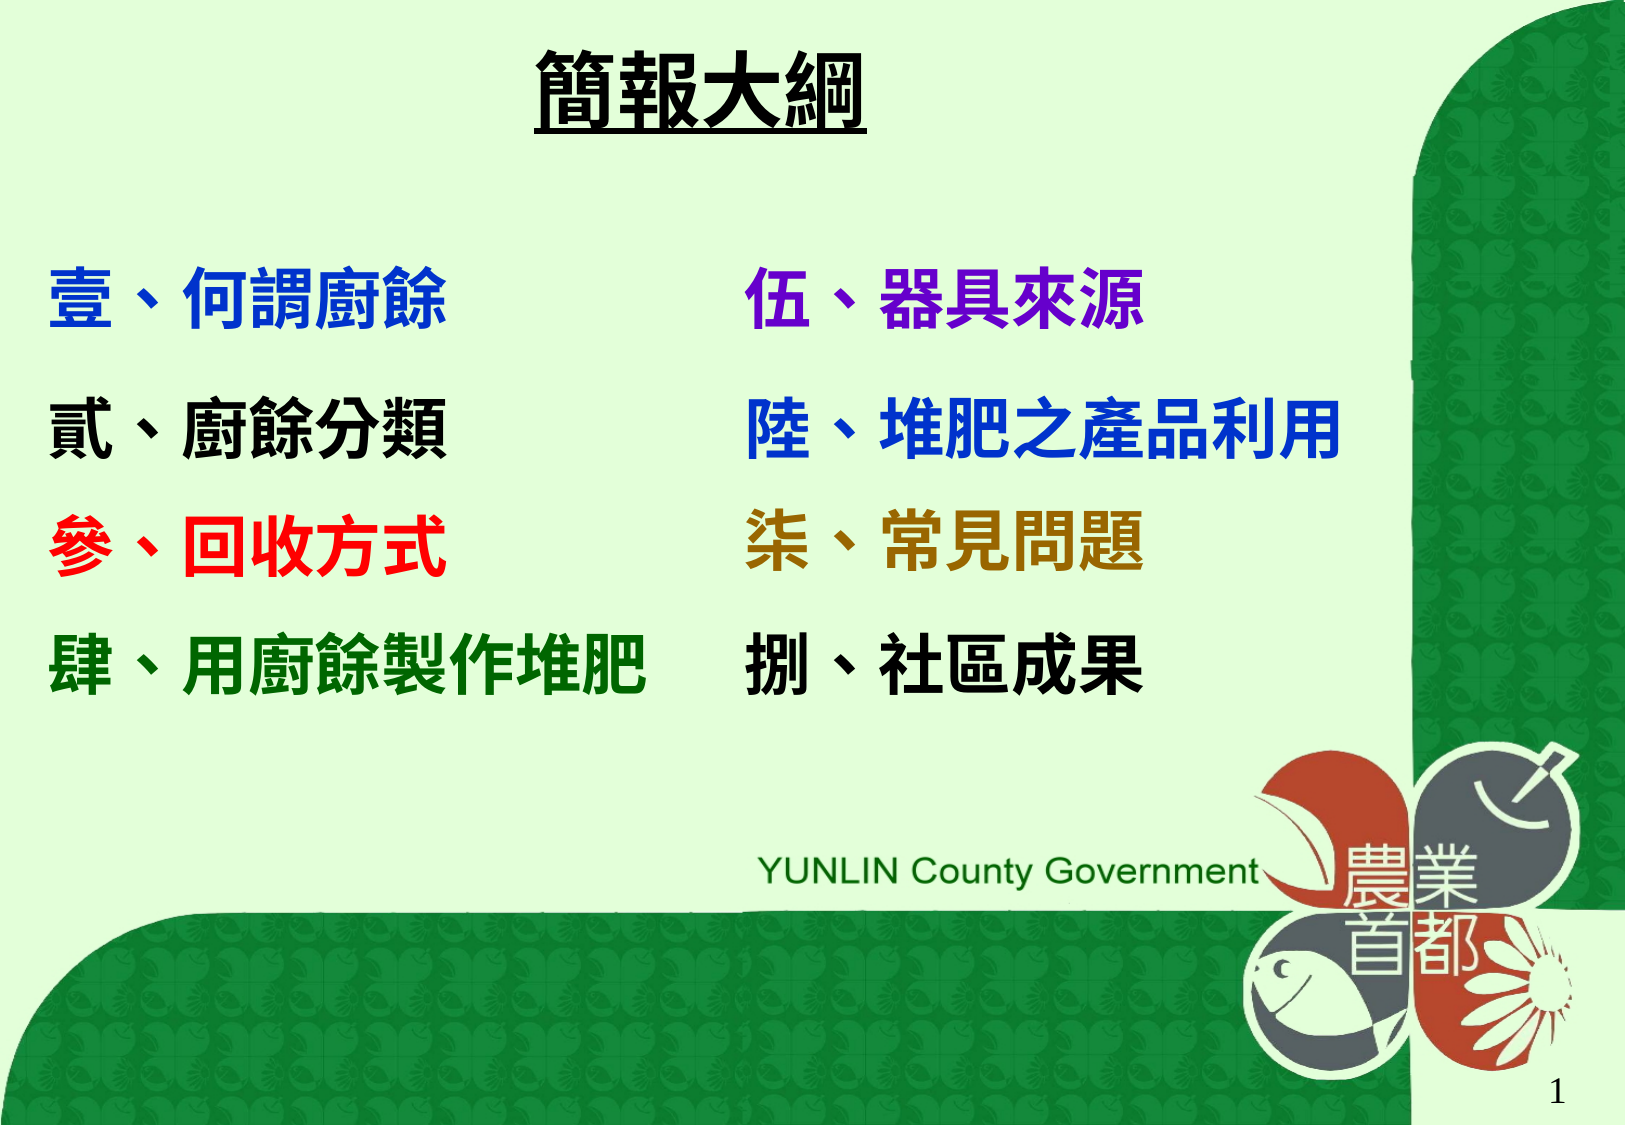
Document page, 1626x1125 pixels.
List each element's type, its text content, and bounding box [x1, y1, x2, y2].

text_box 貳、廚餘分類 [33, 385, 730, 468]
text_box 簡報大綱 [304, 31, 1097, 147]
text_box 陸、堆肥之產品利用 [730, 385, 1533, 468]
text_box 參、回收方式 [33, 503, 729, 586]
text_box 壹、何謂廚餘 [33, 255, 730, 338]
text_box 捌、社區成果 [730, 622, 1533, 704]
text_box 柒、常見問題 [729, 491, 1321, 587]
text_box 1 [1533, 1058, 1625, 1119]
text_box 伍、器具來源 [730, 255, 1533, 338]
text_box 肆、用廚餘製作堆肥 [33, 622, 730, 704]
